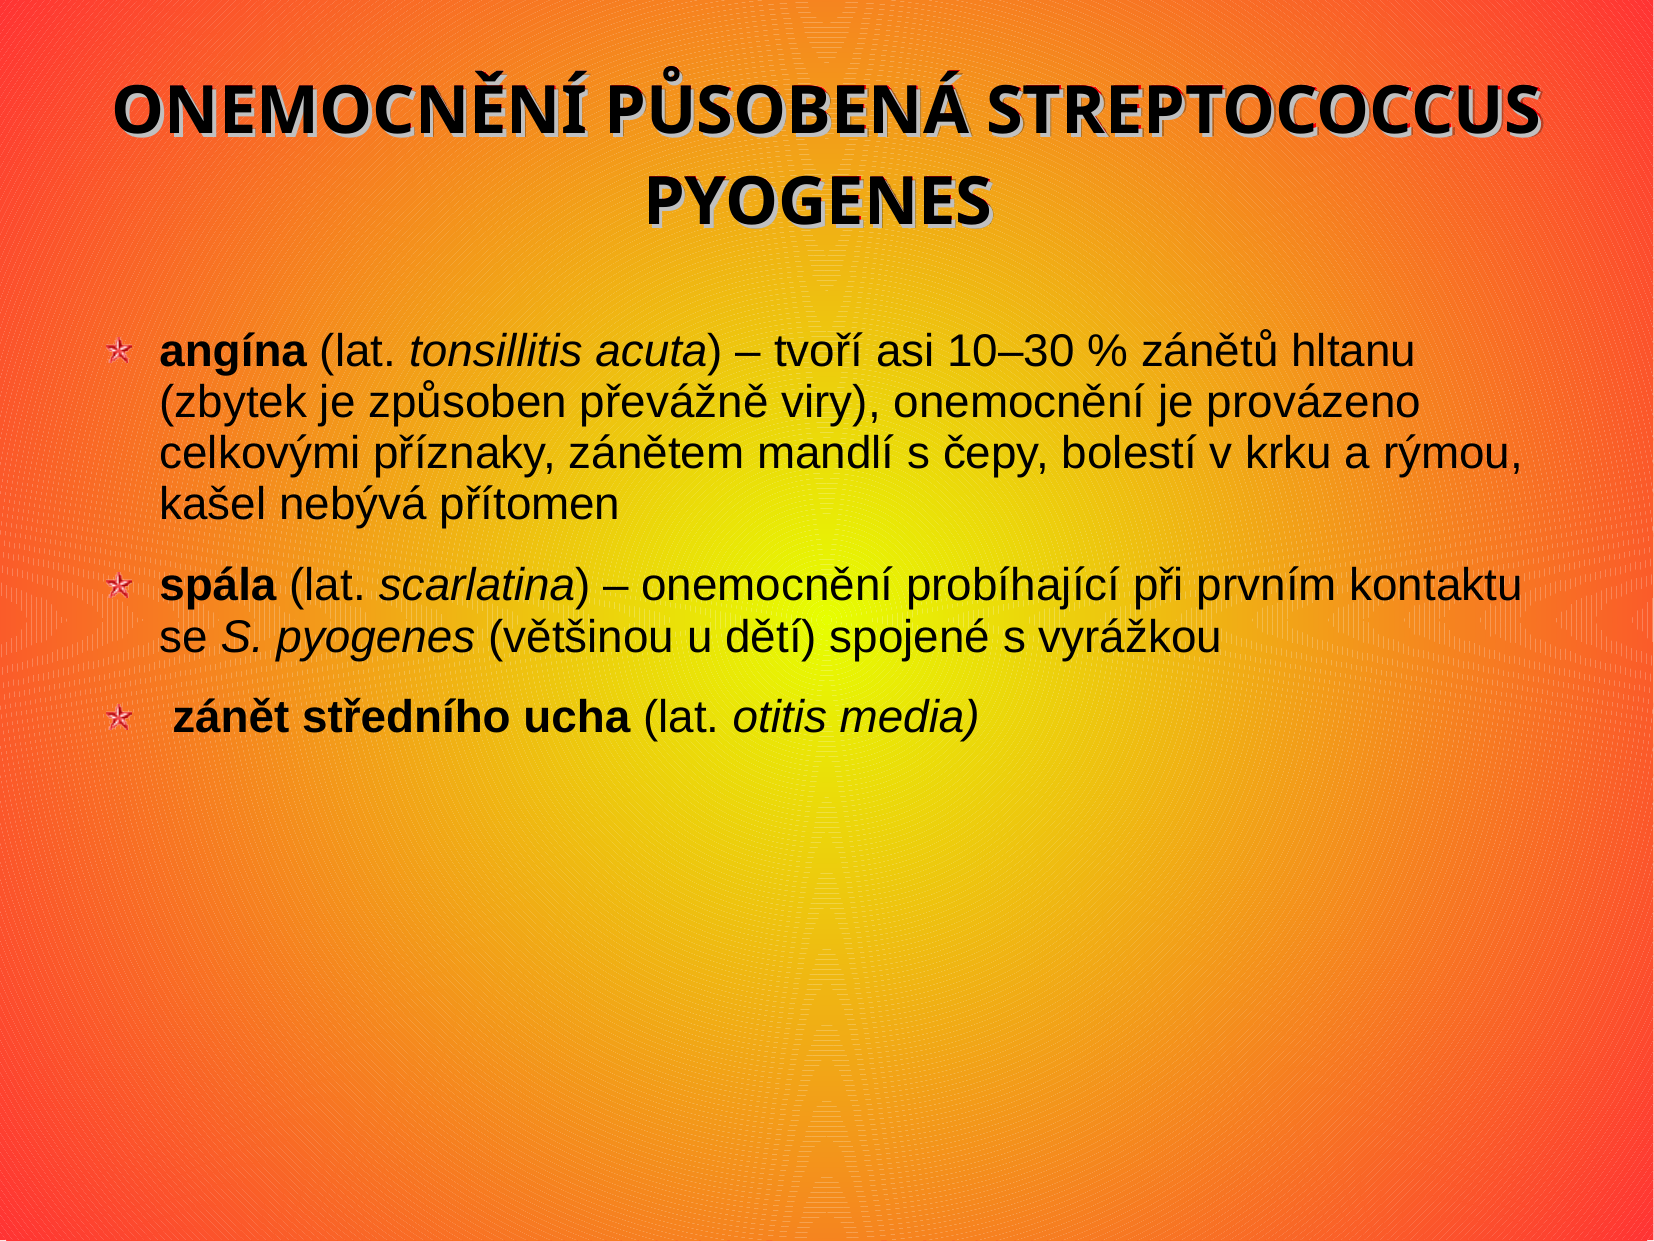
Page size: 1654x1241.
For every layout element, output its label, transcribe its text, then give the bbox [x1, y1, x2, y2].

title ONEMOCNĚNÍ PŮSOBENÁ STREPTOCOCCUS PYOGENES [82, 36, 1571, 270]
list angína (lat. tonsillitis acuta) – tvoří asi 10–30 % zánětů hltanu (zbytek je způsoben převážně viry), onemocnění je provázeno celkovými příznaky, zánětem mandlí s čepy, bolestí v krku a rýmou, kašel nebývá přítomen spála (lat. scarlatina) – onemocnění probíhající při prvním kontaktu se S. pyogenes (většinou u dětí) spojené s vyrážkou zánět středního ucha (lat. otitis media) [88, 324, 1571, 1094]
